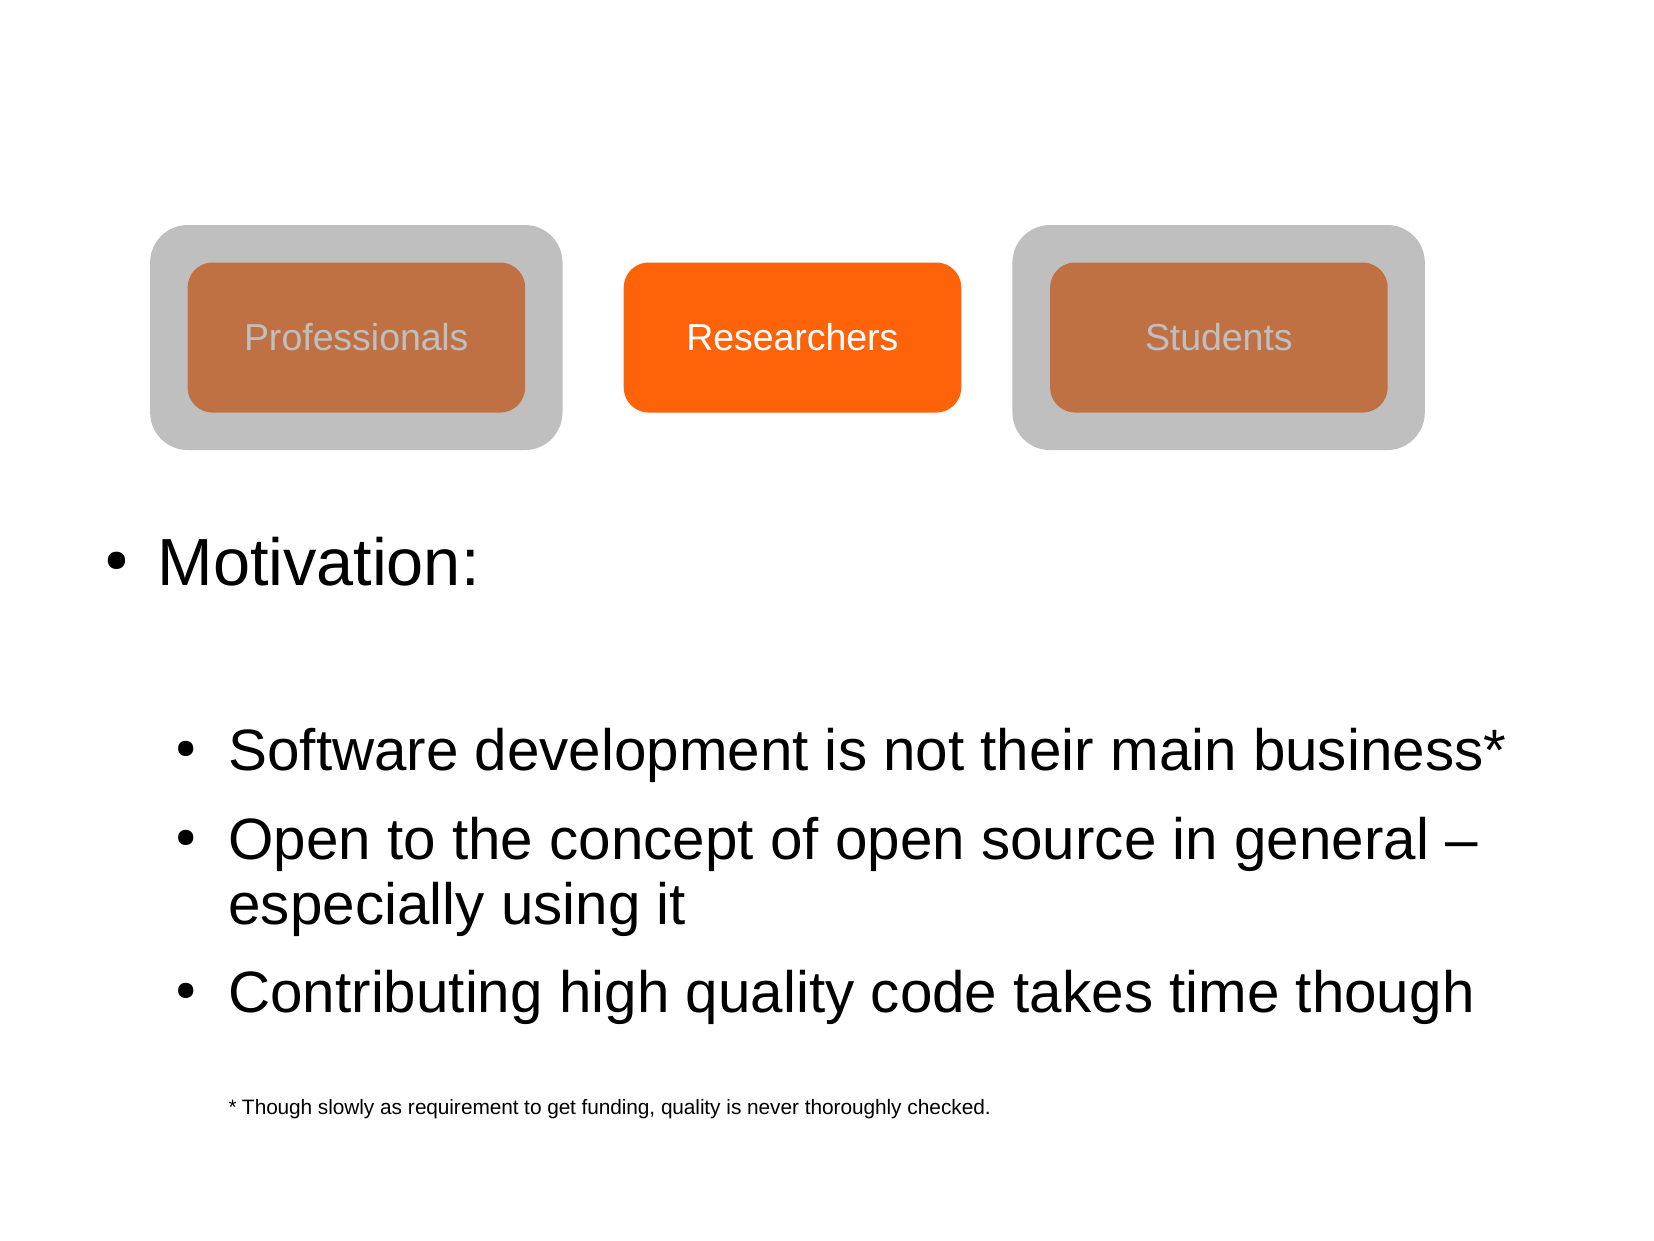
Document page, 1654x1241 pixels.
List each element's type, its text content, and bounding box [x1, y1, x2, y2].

text_box Researchers [623, 262, 962, 413]
text_box [150, 225, 563, 451]
list Motivation: Software development is not their main business* Open to the concept of open source in general – especially using it Contributing high quality code takes time though * Though slowly as requirement to get funding, quality is never thoroughly checked. [86, 525, 1576, 1163]
text_box [1012, 225, 1425, 451]
